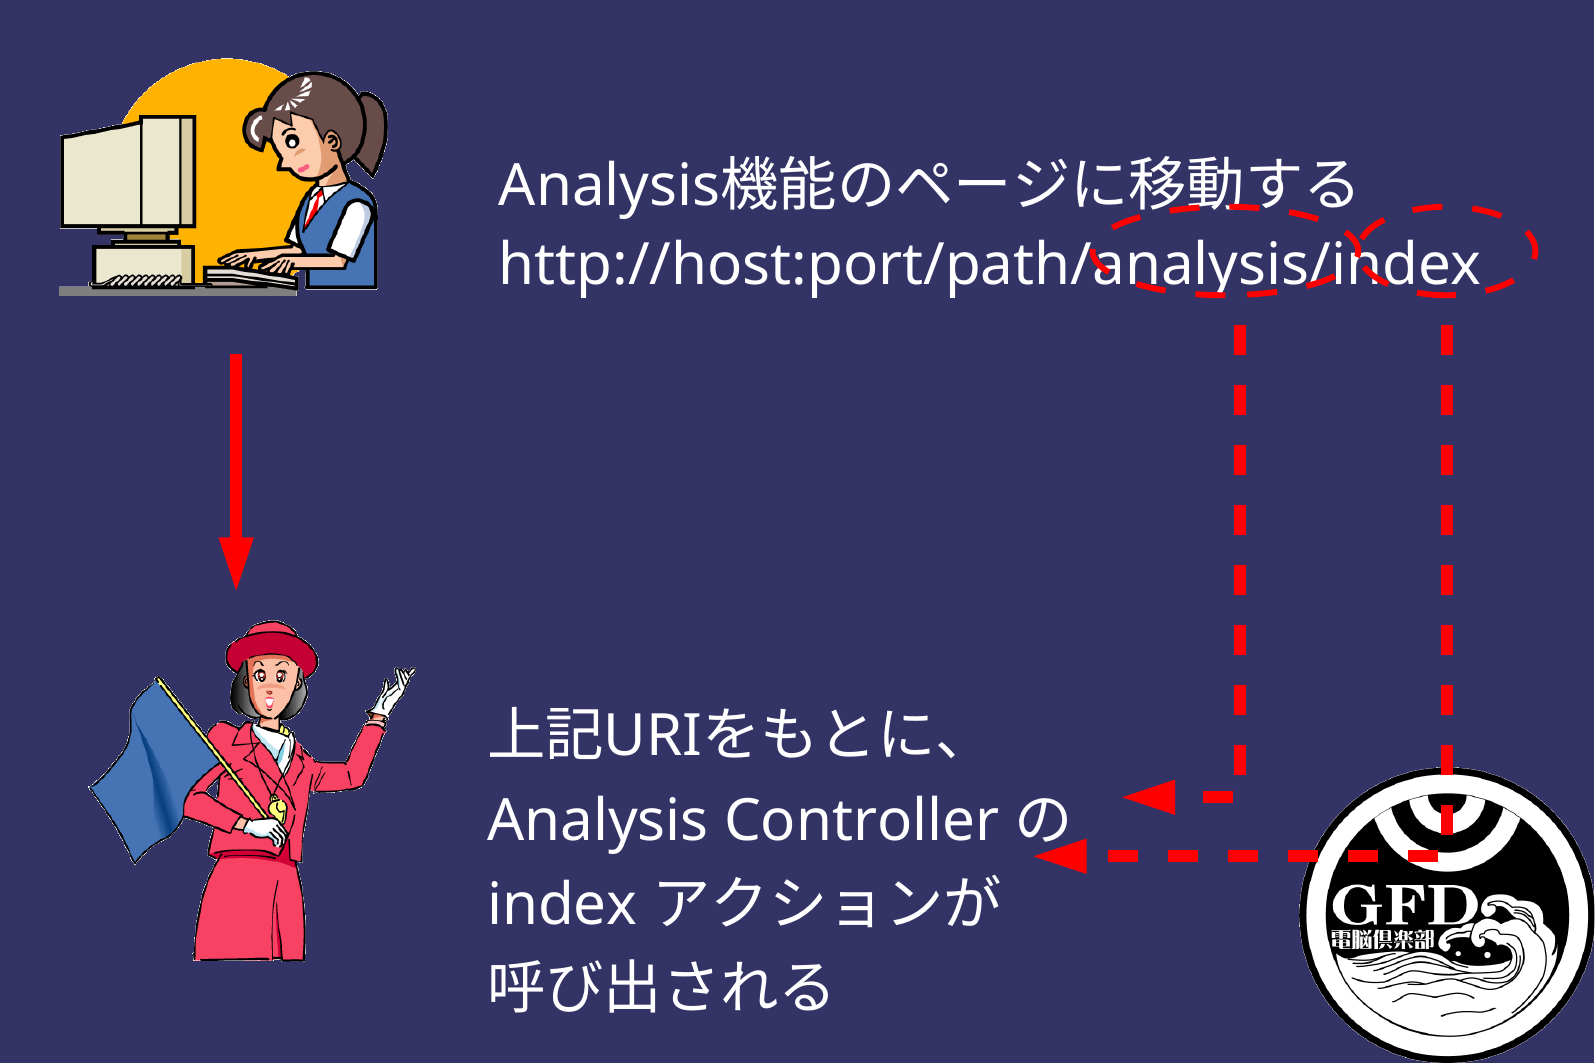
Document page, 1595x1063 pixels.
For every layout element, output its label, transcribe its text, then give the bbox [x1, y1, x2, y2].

picture [1299, 767, 1595, 1063]
picture [88, 620, 416, 962]
text_box Analysis機能のページに移動する http://host:port/path/analysis/index [472, 130, 1593, 287]
text_box 上記URIをもとに、 Analysis Controller の index アクションが 呼び出される [413, 680, 1359, 975]
picture [59, 58, 388, 296]
